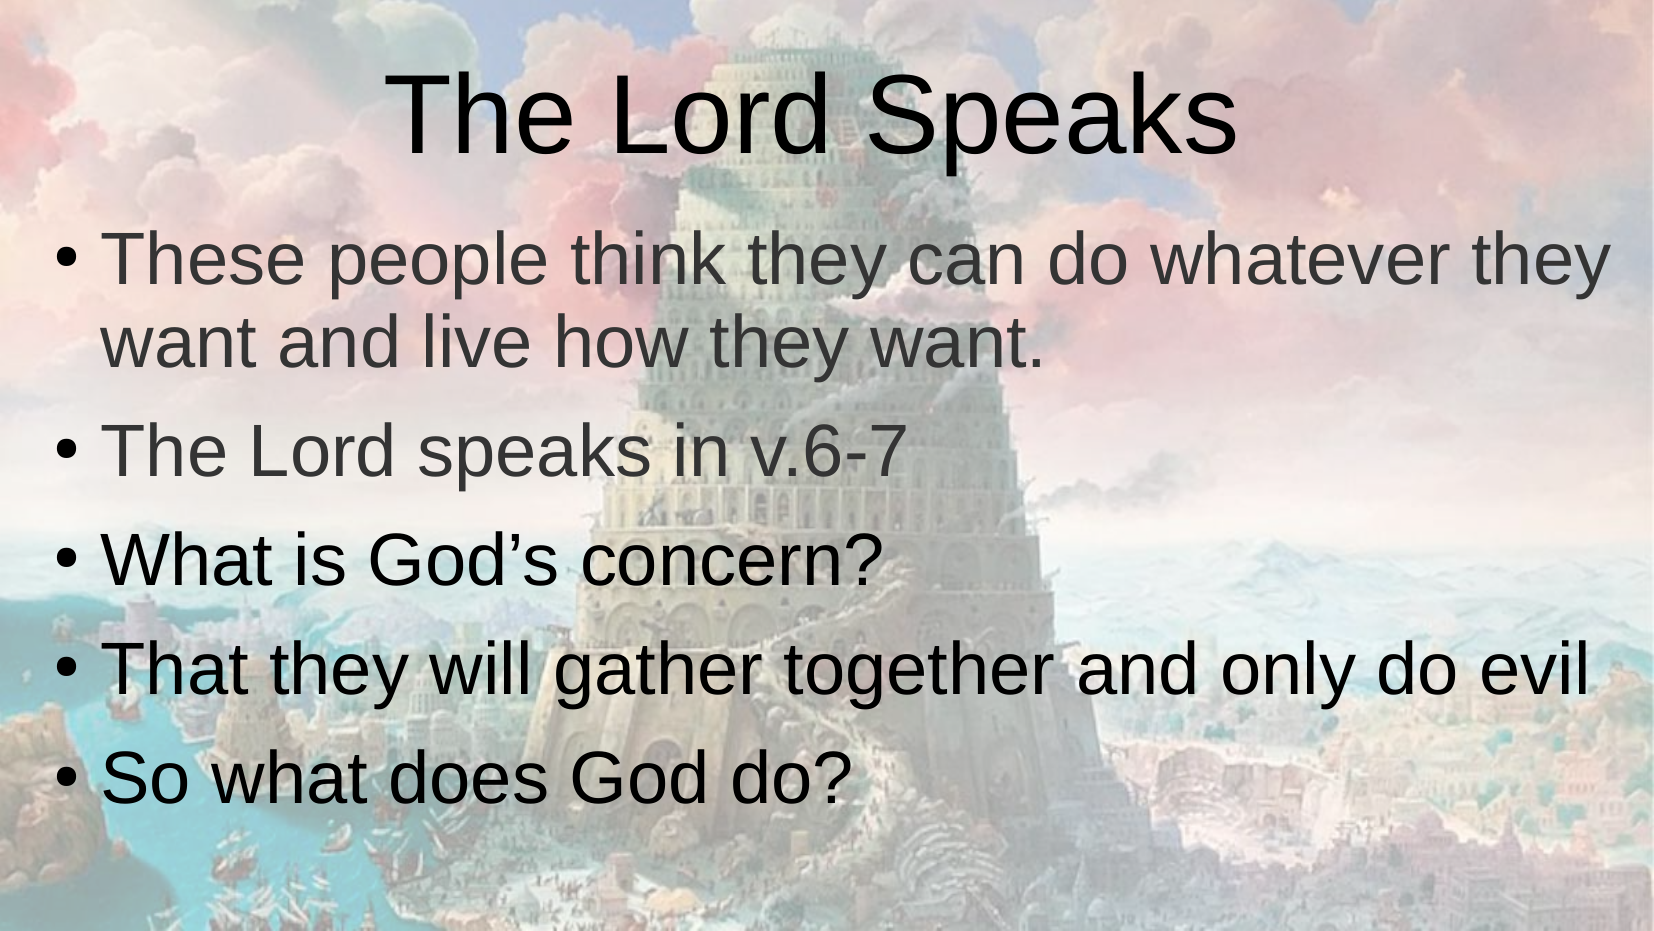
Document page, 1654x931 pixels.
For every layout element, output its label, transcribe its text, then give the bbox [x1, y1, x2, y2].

title The Lord Speaks [82, 37, 1571, 193]
picture [0, 0, 1654, 931]
list These people think they can do whatever they want and live how they want. The Lord speaks in v.6-7 What is God’s concern? That they will gather together and only do evil So what does God do? [37, 217, 1613, 901]
